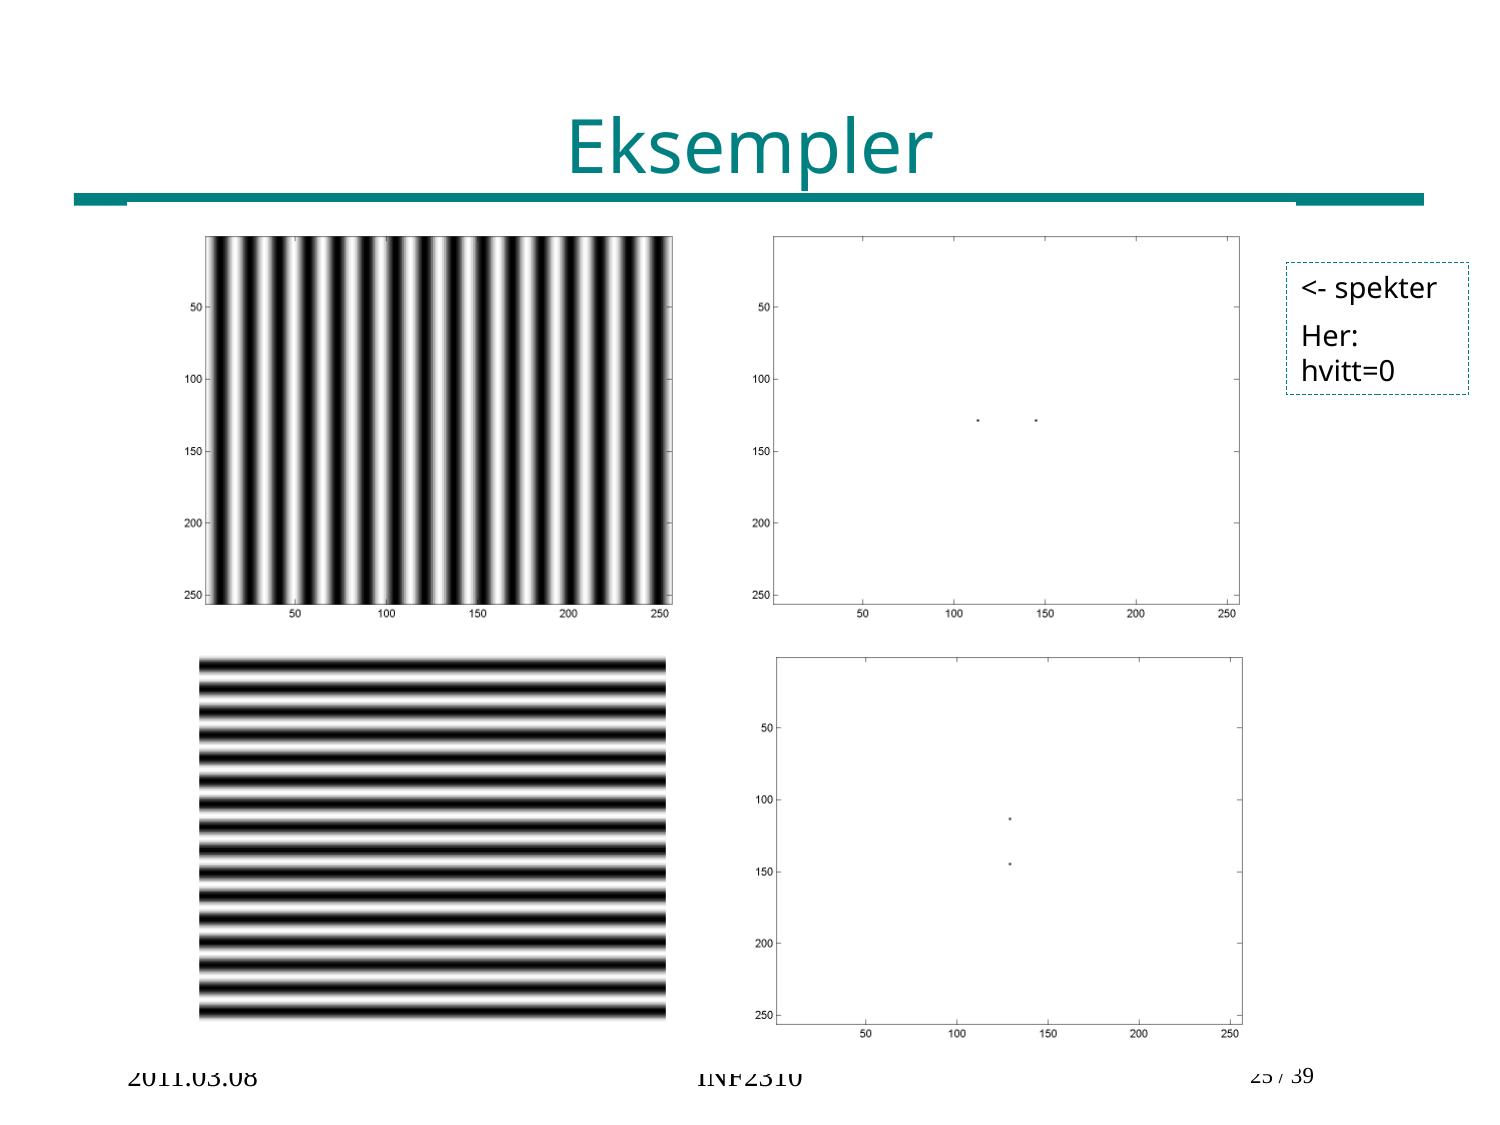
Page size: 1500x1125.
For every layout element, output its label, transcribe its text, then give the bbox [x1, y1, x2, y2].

picture [121, 202, 1299, 1074]
text_box INF2310 [512, 1073, 988, 1101]
title Eksempler [112, 62, 1388, 226]
text_box <- spekter Her: hvitt=0 [1286, 262, 1469, 395]
